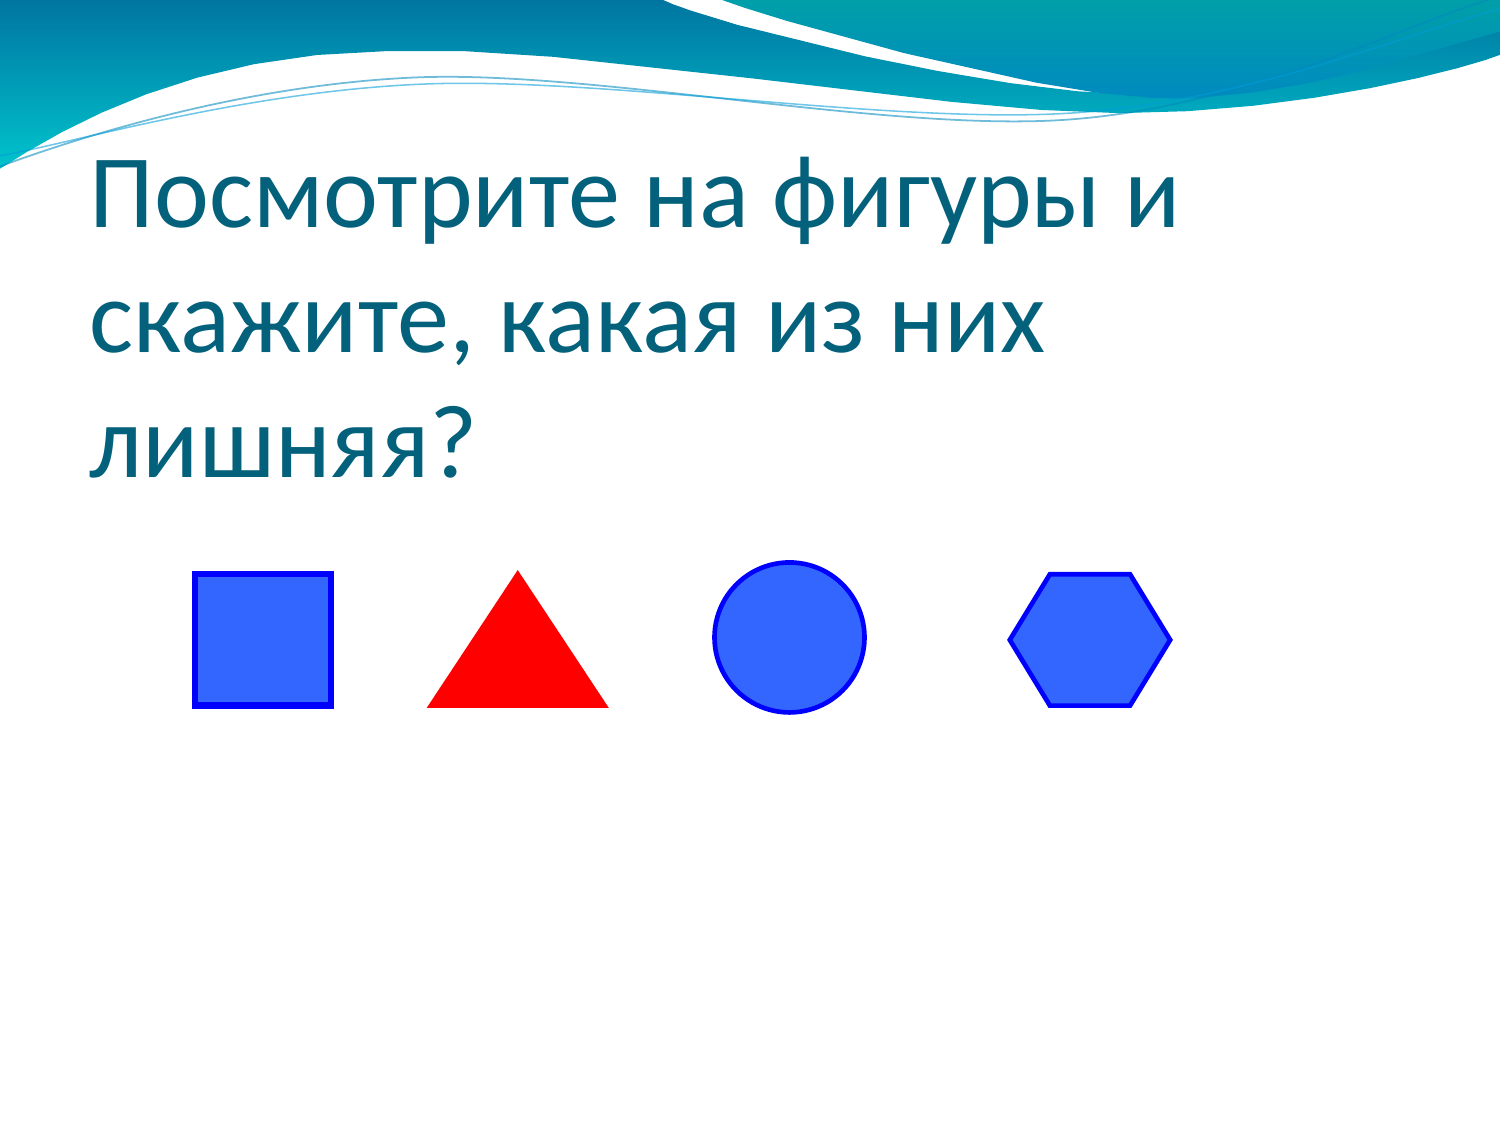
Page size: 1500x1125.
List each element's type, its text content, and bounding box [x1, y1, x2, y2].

text_box [714, 562, 865, 713]
text_box [431, 574, 605, 706]
text_box [194, 574, 332, 706]
title Посмотрите на фигуры и скажите, какая из них лишняя? [75, 115, 1425, 303]
list [75, 317, 1425, 1038]
text_box [1009, 574, 1171, 706]
